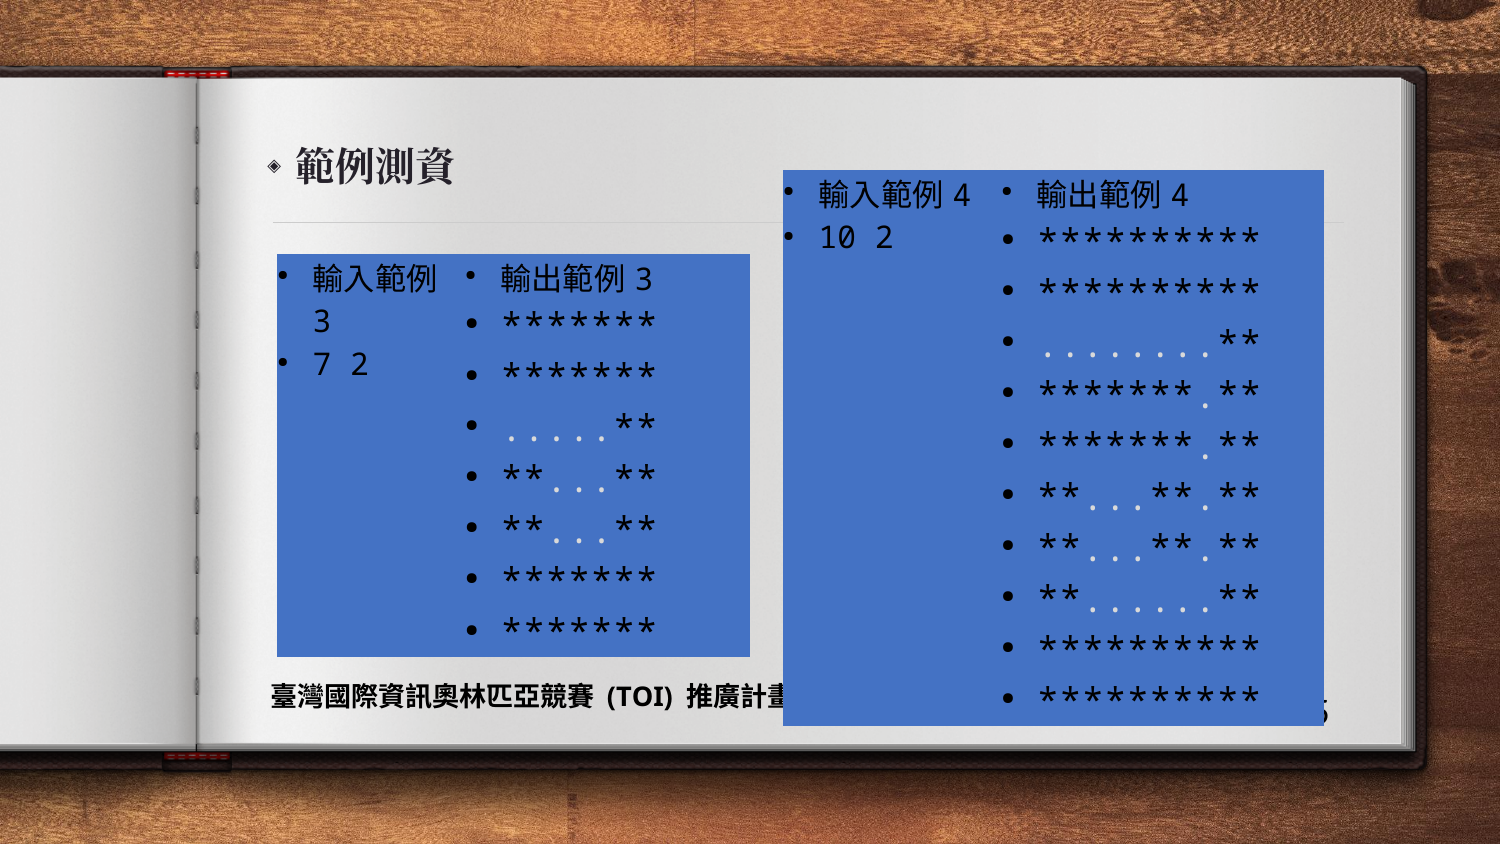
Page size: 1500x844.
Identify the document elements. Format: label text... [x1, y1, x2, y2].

table_header 輸出範例3 ******* ******* .....** **...** **...** ******* ******* [465, 254, 750, 657]
table_header 輸入範例4 10 2 [783, 170, 1001, 726]
text_box [1295, 672, 1386, 737]
list 範例測資 [252, 126, 1194, 205]
table_header 輸出範例4 ********** ********** ........** *******.** *******.** **...**.** **...**.** **......** ********** ********** [1001, 170, 1324, 726]
table_header 輸入範例3 7 2 [277, 254, 465, 657]
